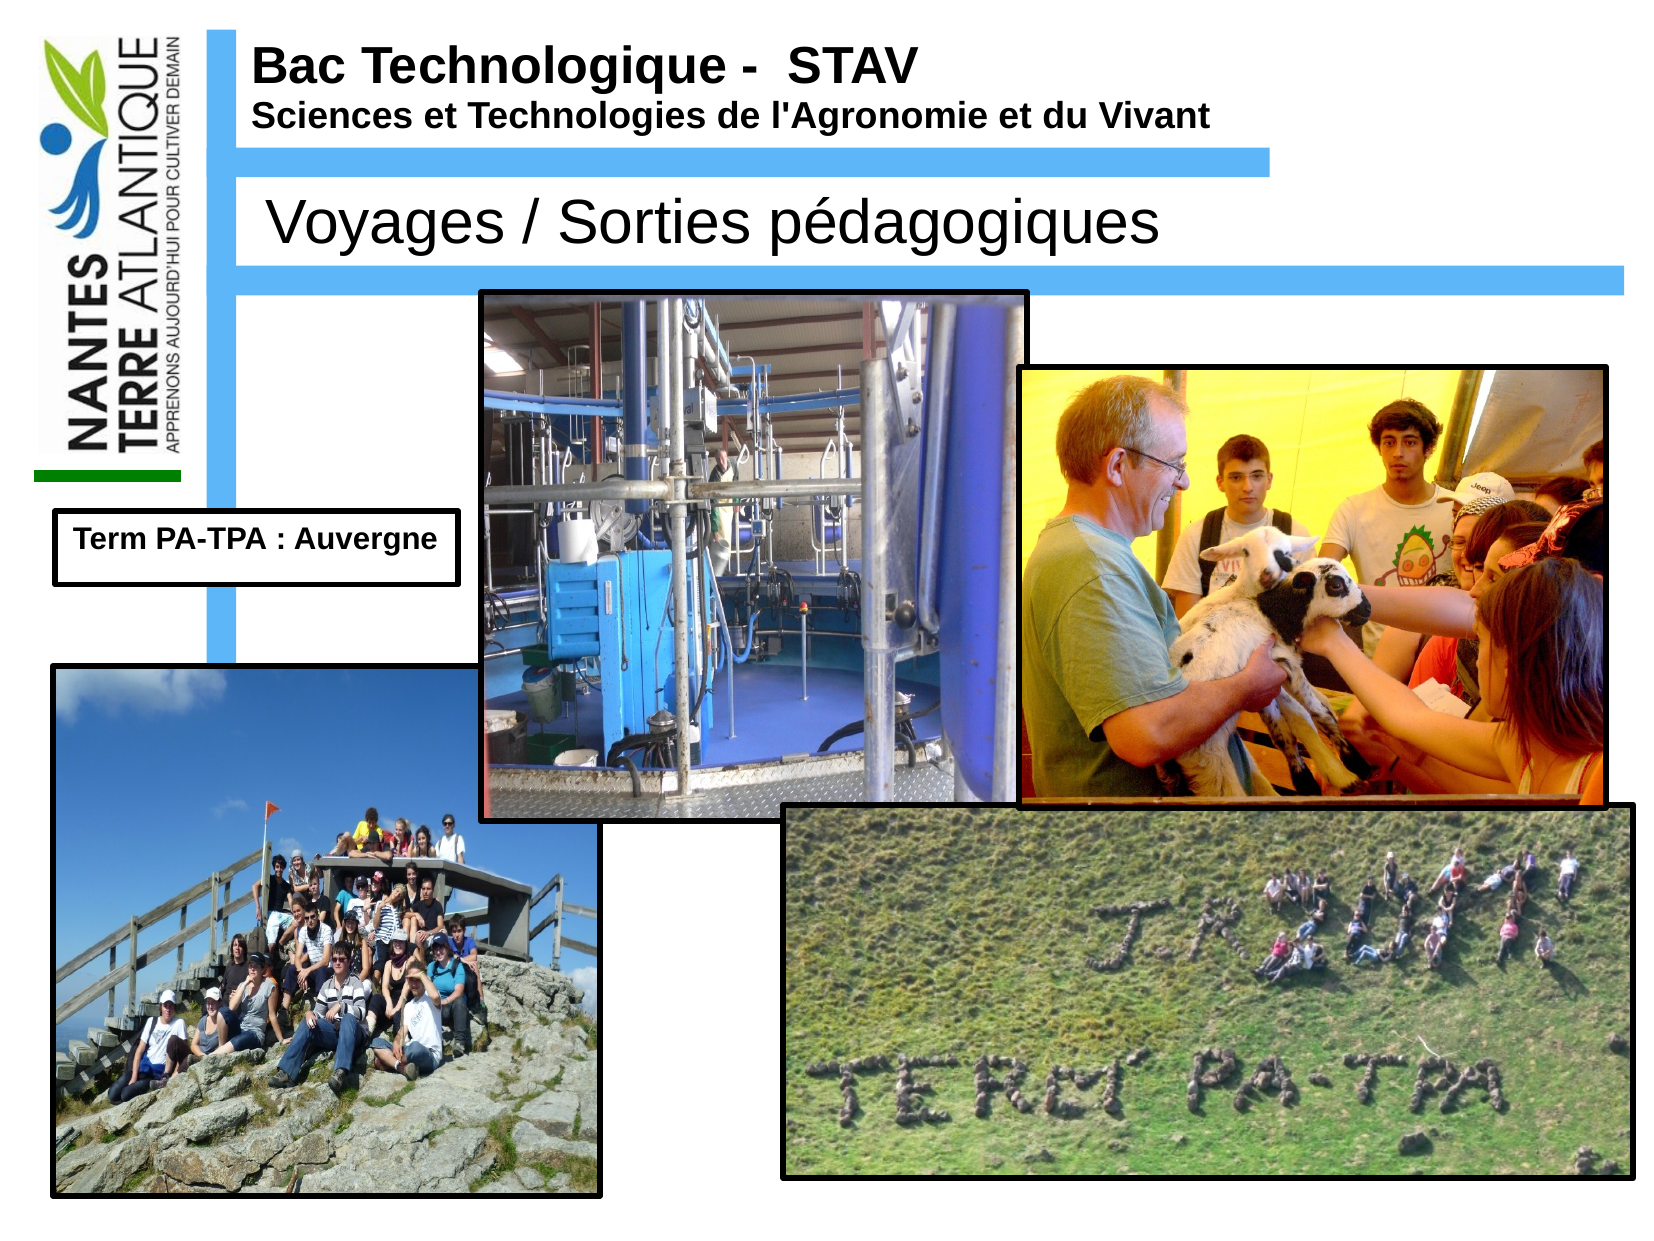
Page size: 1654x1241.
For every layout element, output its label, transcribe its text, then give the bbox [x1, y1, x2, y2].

picture [40, 37, 181, 454]
picture [786, 807, 1631, 1176]
picture [484, 295, 1025, 819]
text_box Term PA-TPA : Auvergne [55, 511, 459, 585]
picture [1022, 369, 1603, 806]
title Voyages / Sorties pédagogiques [265, 177, 1565, 266]
picture [55, 668, 597, 1193]
